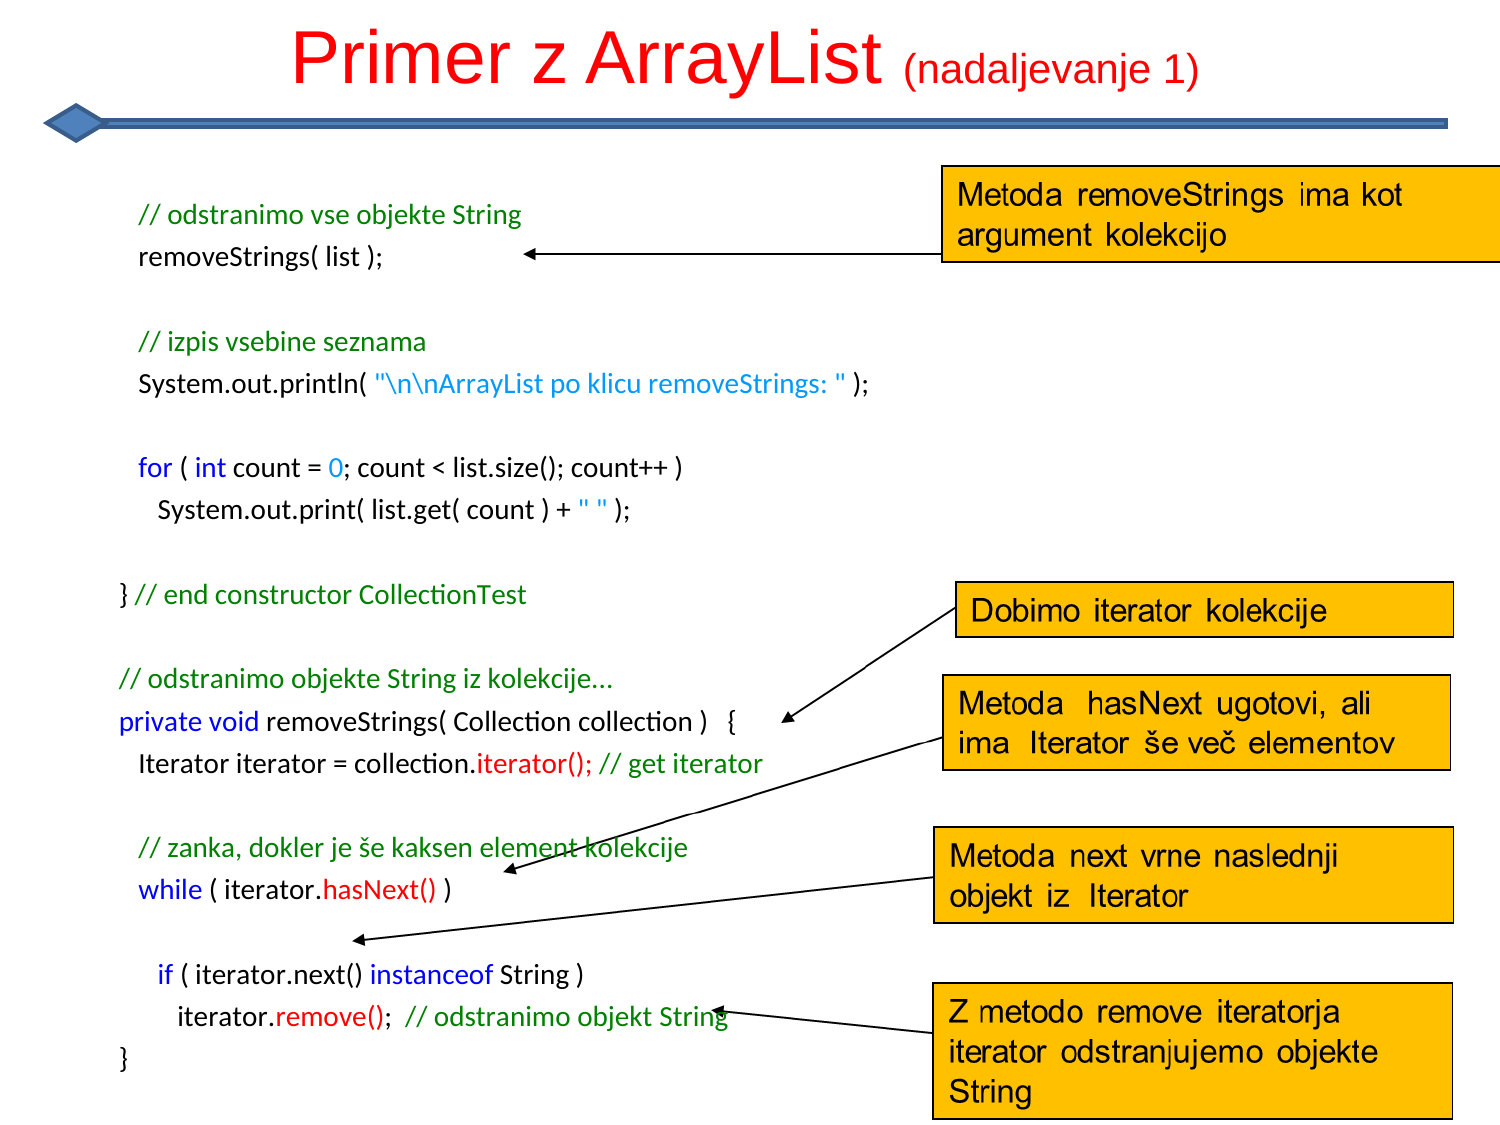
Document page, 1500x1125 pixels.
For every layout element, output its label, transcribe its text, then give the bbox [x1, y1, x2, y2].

picture [698, 980, 1453, 1125]
picture [339, 579, 1454, 953]
title Primer z ArrayList (nadaljevanje 1) [70, 0, 1421, 108]
text_box // odstranimo vse objekte String removeStrings( list ); // izpis vsebine seznama System.out.println( "\n\nArrayList po klicu removeStrings: " ); for ( int count = 0; count < list.size(); count++ ) System.out.print( list.get( count ) + " " ); } // end constructor CollectionTest // odstranimo objekte String iz kolekcije... private void removeStrings( Collection collection ) { Iterator iterator = collection.iterator(); // get iterator // zanka, dokler je še kaksen element kolekcije while ( iterator.hasNext() ) if ( iterator.next() instanceof String ) iterator.remove(); // odstranimo objekt String } [58, 187, 1197, 950]
picture [510, 163, 1500, 274]
